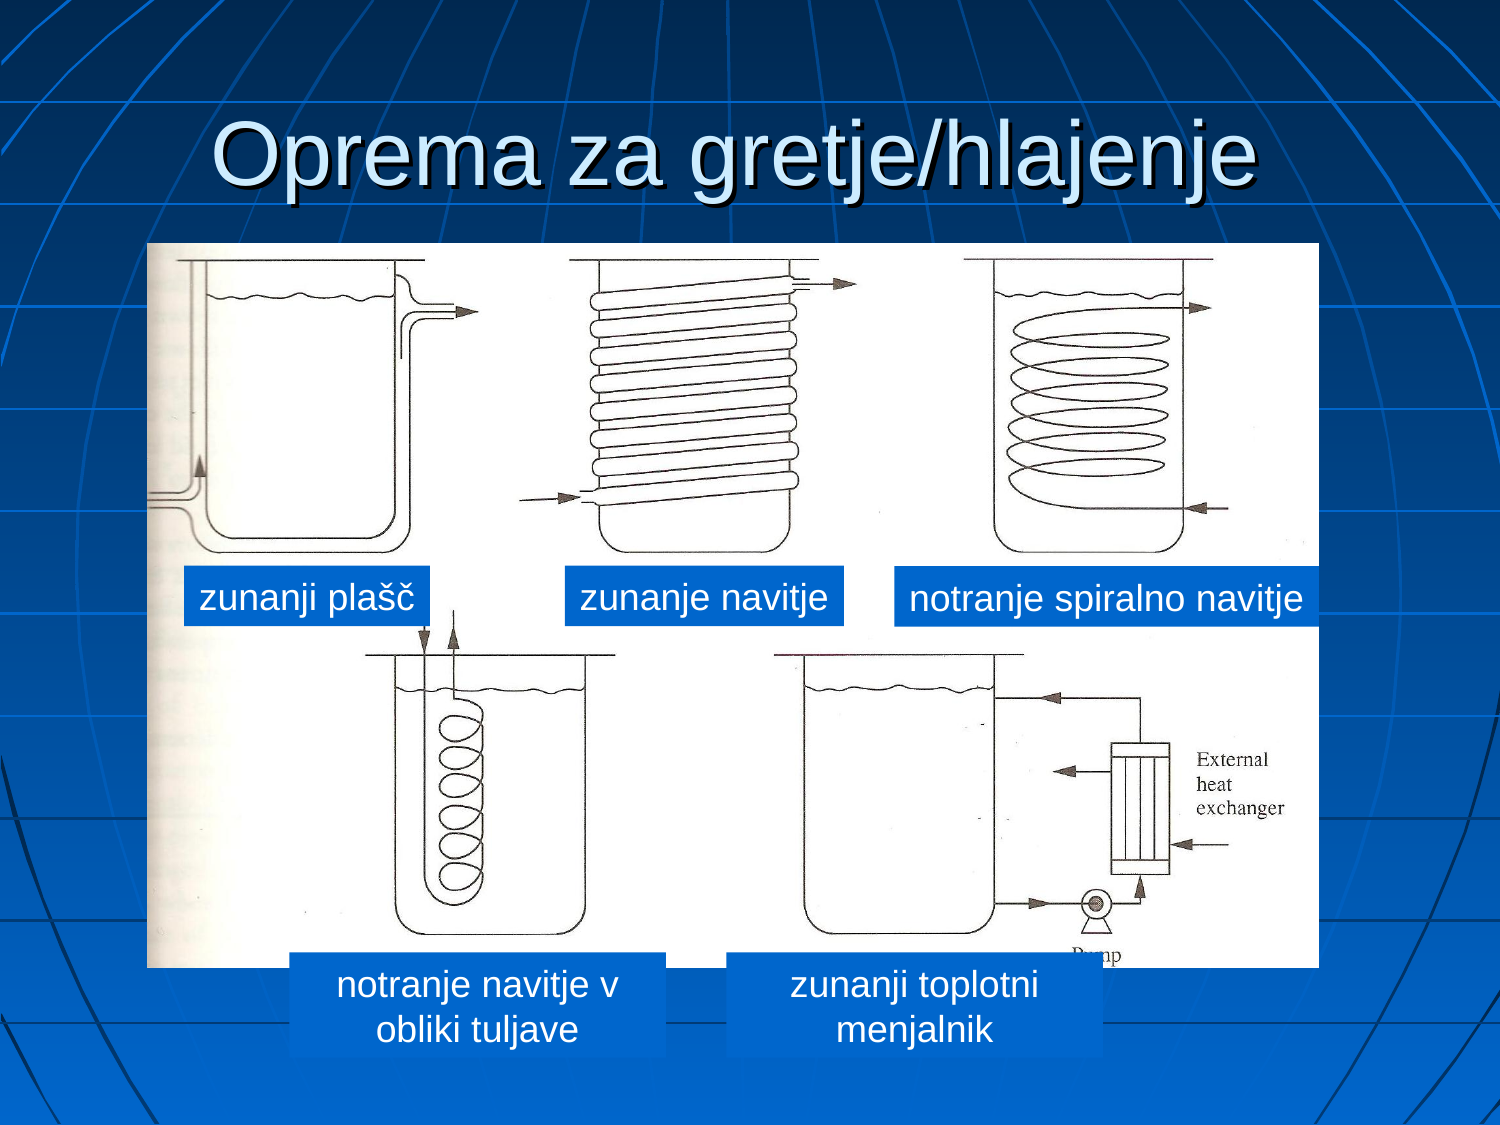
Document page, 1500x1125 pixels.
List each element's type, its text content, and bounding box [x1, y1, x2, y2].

text_box [147, 243, 1319, 969]
text_box notranje spiralno navitje [894, 566, 1319, 627]
title Oprema za gretje/hlajenje [159, 54, 1312, 243]
text_box notranje navitje v obliki tuljave [289, 952, 666, 1058]
text_box zunanji plašč [184, 565, 430, 627]
text_box zunanji toplotni menjalnik [726, 952, 1103, 1058]
text_box zunanje navitje [564, 565, 844, 627]
